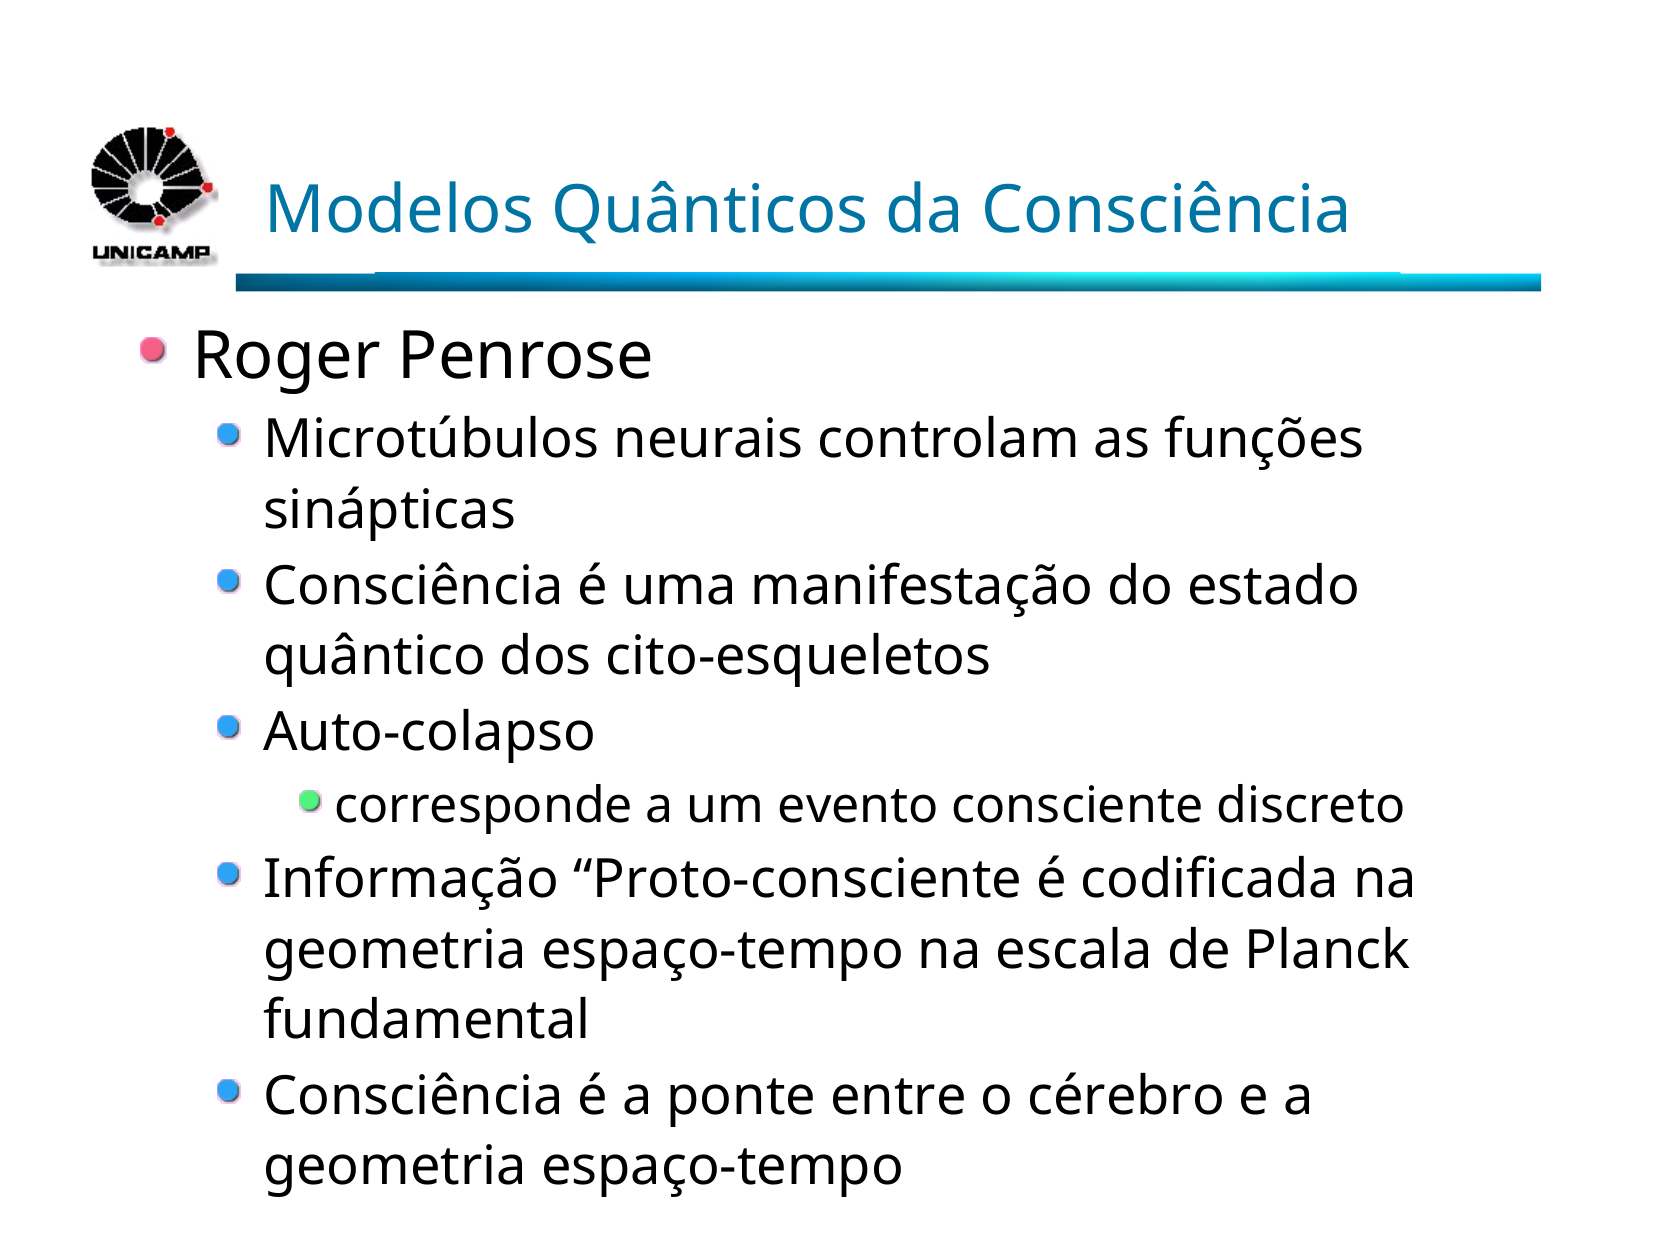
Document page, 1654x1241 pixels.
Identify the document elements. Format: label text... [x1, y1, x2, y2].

title Modelos Quânticos da Consciência [264, 42, 1534, 250]
picture [125, 272, 1654, 295]
list Roger Penrose Microtúbulos neurais controlam as funções sinápticas Consciência é uma manifestação do estado quântico dos cito-esqueletos Auto-colapso corresponde a um evento consciente discreto Informação “Proto-consciente é codificada na geometria espaço-tempo na escala de Planck fundamental Consciência é a ponte entre o cérebro e a geometria espaço-tempo [121, 309, 1534, 1182]
